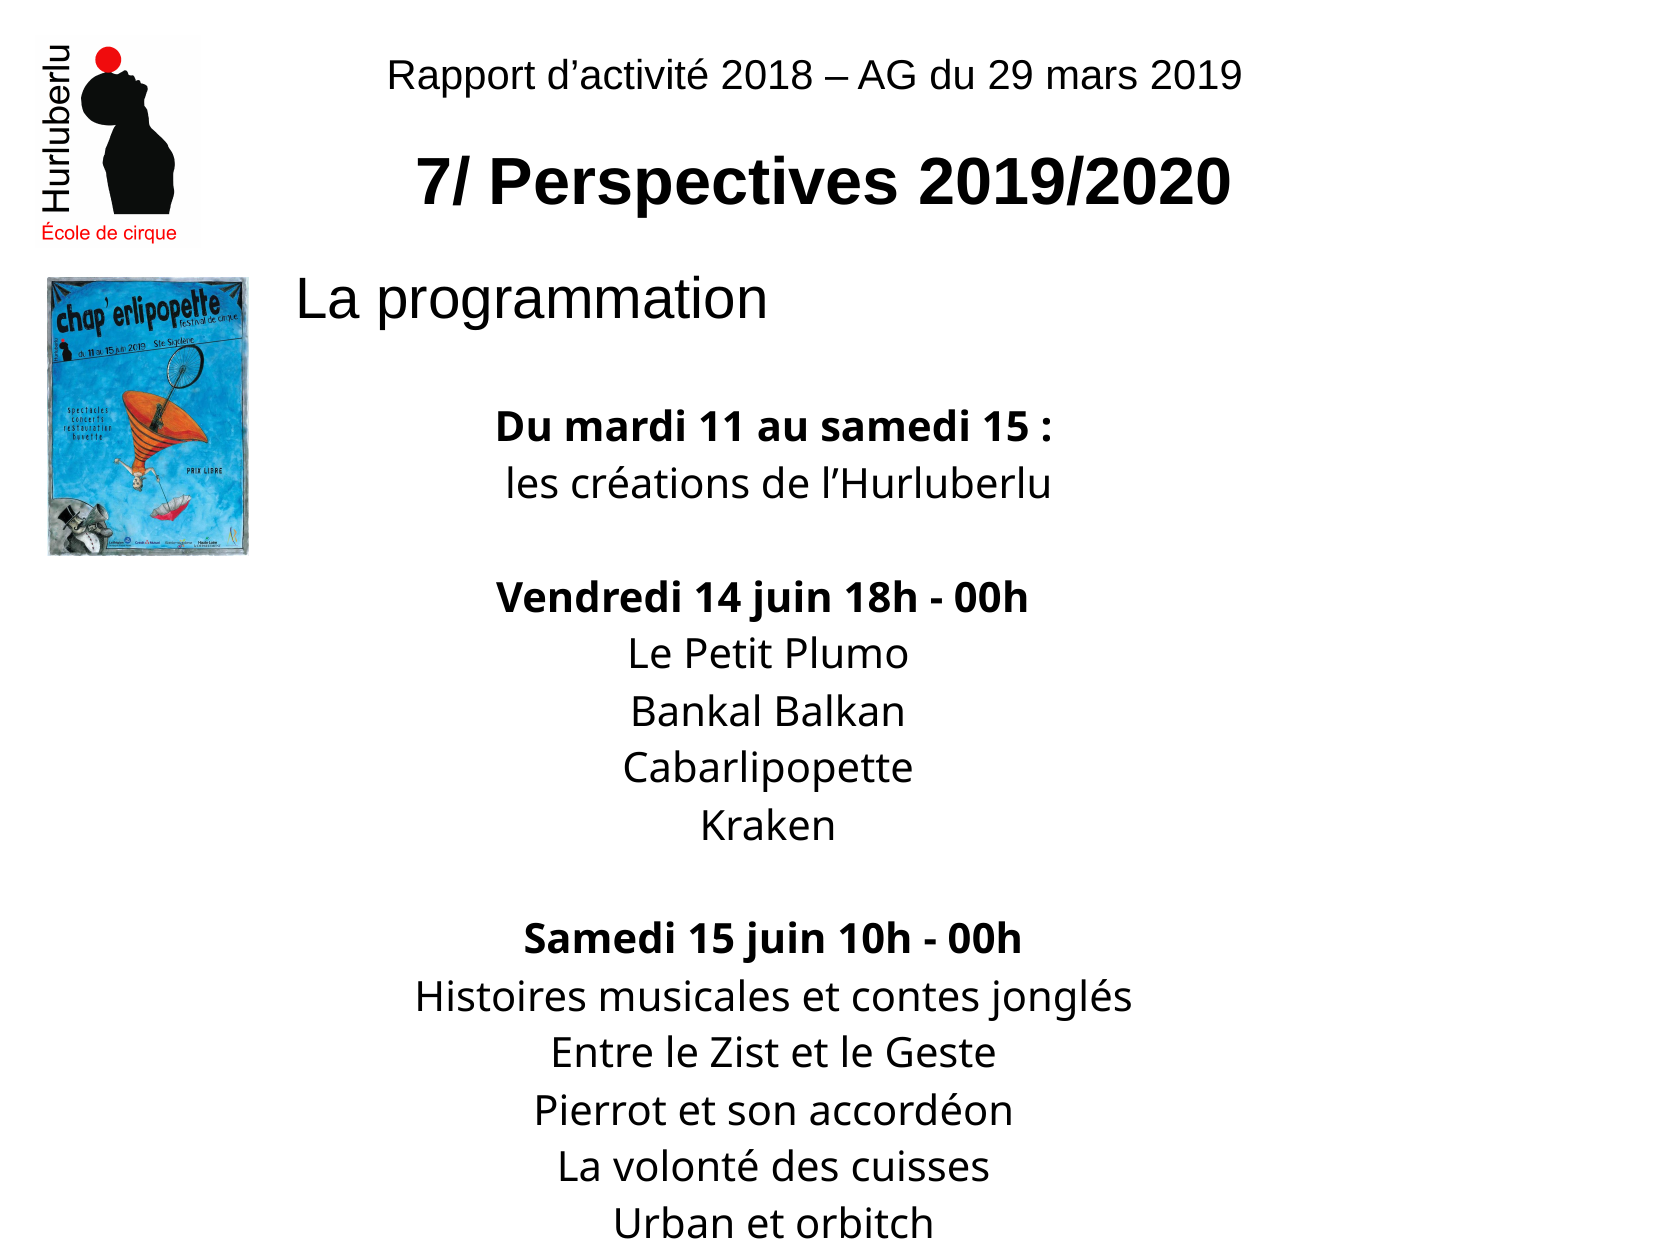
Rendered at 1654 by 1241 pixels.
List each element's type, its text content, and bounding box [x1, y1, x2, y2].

picture [35, 35, 201, 249]
picture [47, 277, 249, 556]
title Rapport d’activité 2018 – AG du 29 mars 2019 7/ Perspectives 2019/2020 [70, 23, 1559, 248]
text_box La programmation Du mardi 11 au samedi 15 : les créations de l’Hurluberlu Vendredi 14 juin 18h - 00h Le Petit Plumo Bankal Balkan Cabarlipopette Kraken Samedi 15 juin 10h - 00h Histoires musicales et contes jonglés Entre le Zist et le Geste Pierrot et son accordéon La volonté des cuisses Urban et orbitch DJ Pudding [295, 266, 1252, 1173]
